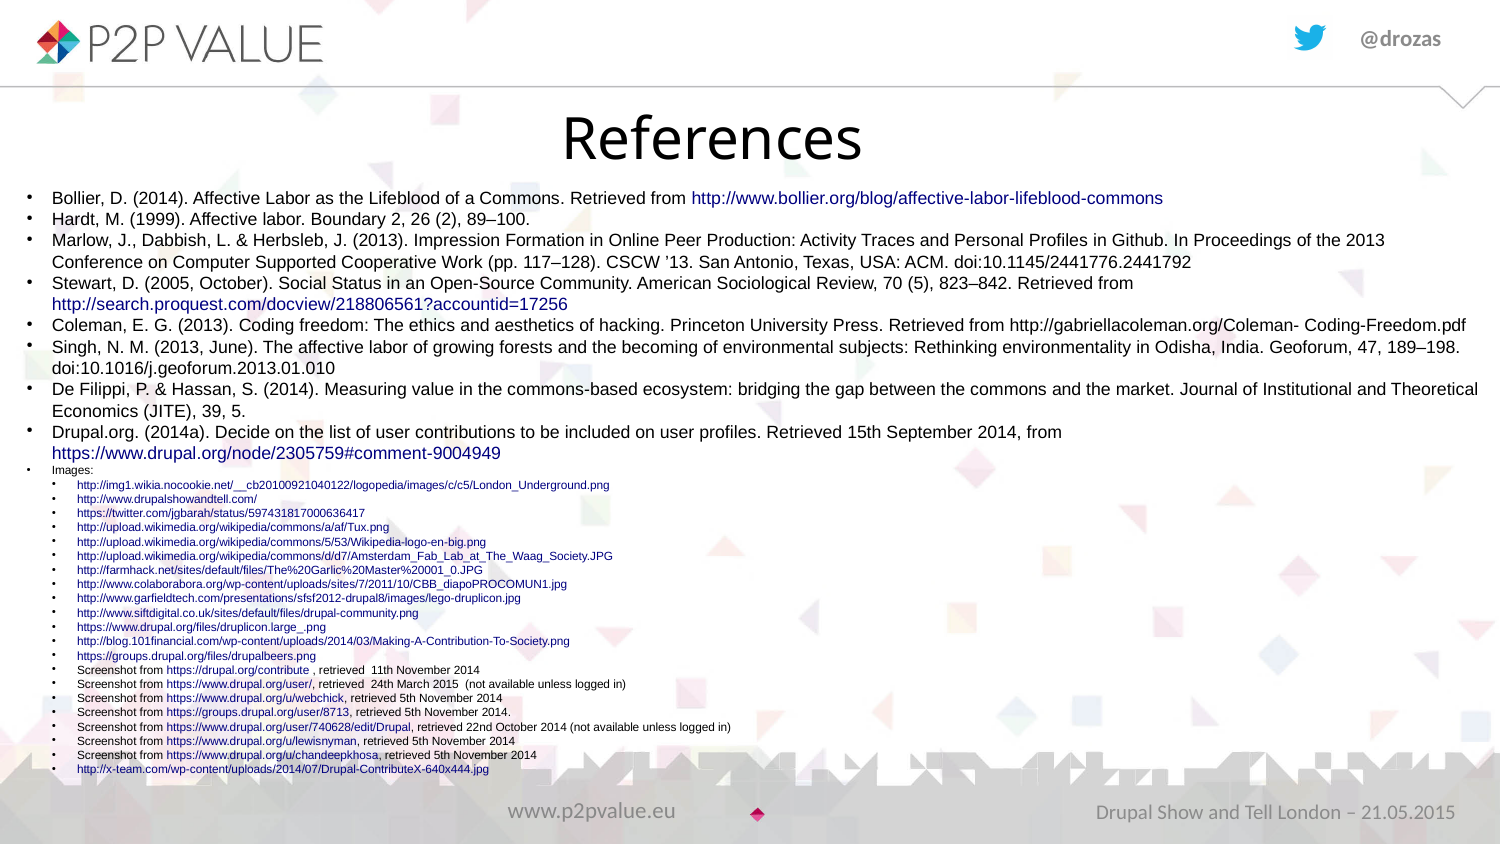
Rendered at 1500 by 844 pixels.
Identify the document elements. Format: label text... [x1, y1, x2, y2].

text_box www.p2pvalue.eu [501, 789, 720, 829]
title References [60, 92, 1366, 180]
text_box Drupal Show and Tell London – 21.05.2015 [777, 788, 1470, 834]
subtitle Bollier, D. (2014). Affective Labor as the Lifeblood of a Commons. Retrieved from http://www.bollier.org/blog/affective-labor-lifeblood-commons Hardt, M. (1999). Affective labor. Boundary 2, 26 (2), 89–100. Marlow, J., Dabbish, L. & Herbsleb, J. (2013). Impression Formation in Online Peer Production: Activity Traces and Personal Profiles in Github. In Proceedings of the 2013 Conference on Computer Supported Cooperative Work (pp. 117–128). CSCW ’13. San Antonio, Texas, USA: ACM. doi:10.1145/2441776.2441792 Stewart, D. (2005, October). Social Status in an Open-Source Community. American Sociological Review, 70 (5), 823–842. Retrieved from http://search.proquest.com/docview/218806561?accountid=17256 Coleman, E. G. (2013). Coding freedom: The ethics and aesthetics of hacking. Princeton University Press. Retrieved from http://gabriellacoleman.org/Coleman- Coding-Freedom.pdf Singh, N. M. (2013, June). The affective labor of growing forests and the becoming of environmental subjects: Rethinking environmentality in Odisha, India. Geoforum, 47, 189–198. doi:10.1016/j.geoforum.2013.01.010 De Filippi, P. & Hassan, S. (2014). Measuring value in the commons-based ecosystem: bridging the gap between the commons and the market. Journal of Institutional and Theoretical Economics (JITE), 39, 5. Drupal.org. (2014a). Decide on the list of user contributions to be included on user profiles. Retrieved 15th September 2014, from https://www.drupal.org/node/2305759#comment-9004949 Images: http://img1.wikia.nocookie.net/__cb20100921040122/logopedia/images/c/c5/London_Underground.png http://www.drupalshowandtell.com/ https://twitter.com/jgbarah/status/597431817000636417 http://upload.wikimedia.org/wikipedia/commons/a/af/Tux.png http://upload.wikimedia.org/wikipedia/commons/5/53/Wikipedia-logo-en-big.png http://upload.wikimedia.org/wikipedia/commons/d/d7/Amsterdam_Fab_Lab_at_The_Waag_Society.JPG http://farmhack.net/sites/default/files/The%20Garlic%20Master%20001_0.JPG http://www.colaborabora.org/wp-content/uploads/sites/7/2011/10/CBB_diapoPROCOMUN1.jpg http://www.garfieldtech.com/presentations/sfsf2012-drupal8/images/lego-druplicon.jpg http://www.siftdigital.co.uk/sites/default/files/drupal-community.png https://www.drupal.org/files/druplicon.large_.png http://blog.101financial.com/wp-content/uploads/2014/03/Making-A-Contribution-To-Society.png https://groups.drupal.org/files/drupalbeers.png Screenshot from https://drupal.org/contribute , retrieved 11th November 2014 Screenshot from https://www.drupal.org/user/, retrieved 24th March 2015 (not available unless logged in) Screenshot from https://www.drupal.org/u/webchick, retrieved 5th November 2014 Screenshot from https://groups.drupal.org/user/8713, retrieved 5th November 2014. Screenshot from https://www.drupal.org/user/740628/edit/Drupal, retrieved 22nd October 2014 (not available unless logged in) Screenshot from https://www.drupal.org/u/lewisnyman, retrieved 5th November 2014 Screenshot from https://www.drupal.org/u/chandeepkhosa, retrieved 5th November 2014 http://x-team.com/wp-content/uploads/2014/07/Drupal-ContributeX-640x444.jpg [13, 180, 1494, 811]
text_box @drozas [1333, 15, 1455, 60]
picture [0, 0, 1500, 844]
